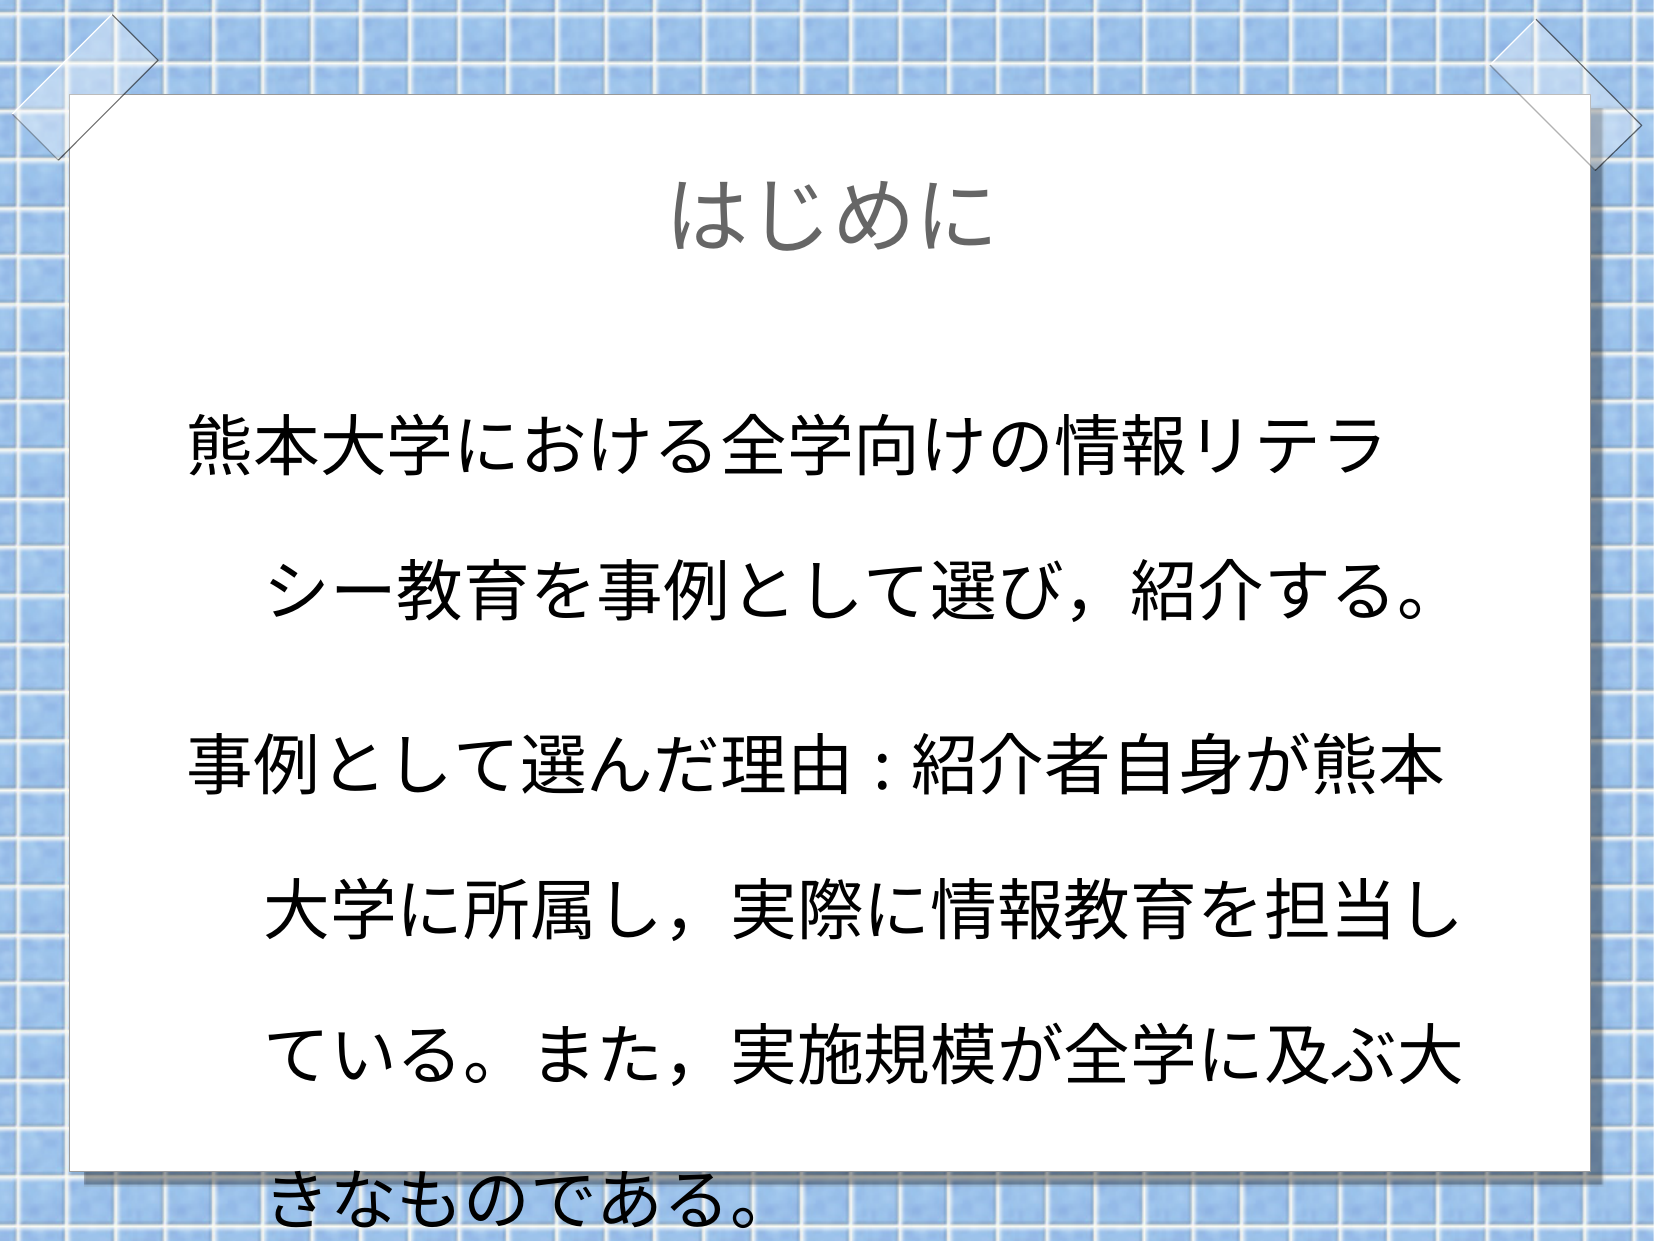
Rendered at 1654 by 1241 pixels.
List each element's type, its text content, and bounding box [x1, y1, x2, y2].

list 熊本大学における全学向けの情報リテラシー教育を事例として選び，紹介する。 事例として選んだ理由:紹介者自身が熊本大学に所属し，実際に情報教育を担当している。また，実施規模が全学に及ぶ大きなものである。 [186, 344, 1496, 1211]
picture [0, 0, 1654, 1241]
title はじめに [116, 101, 1548, 318]
